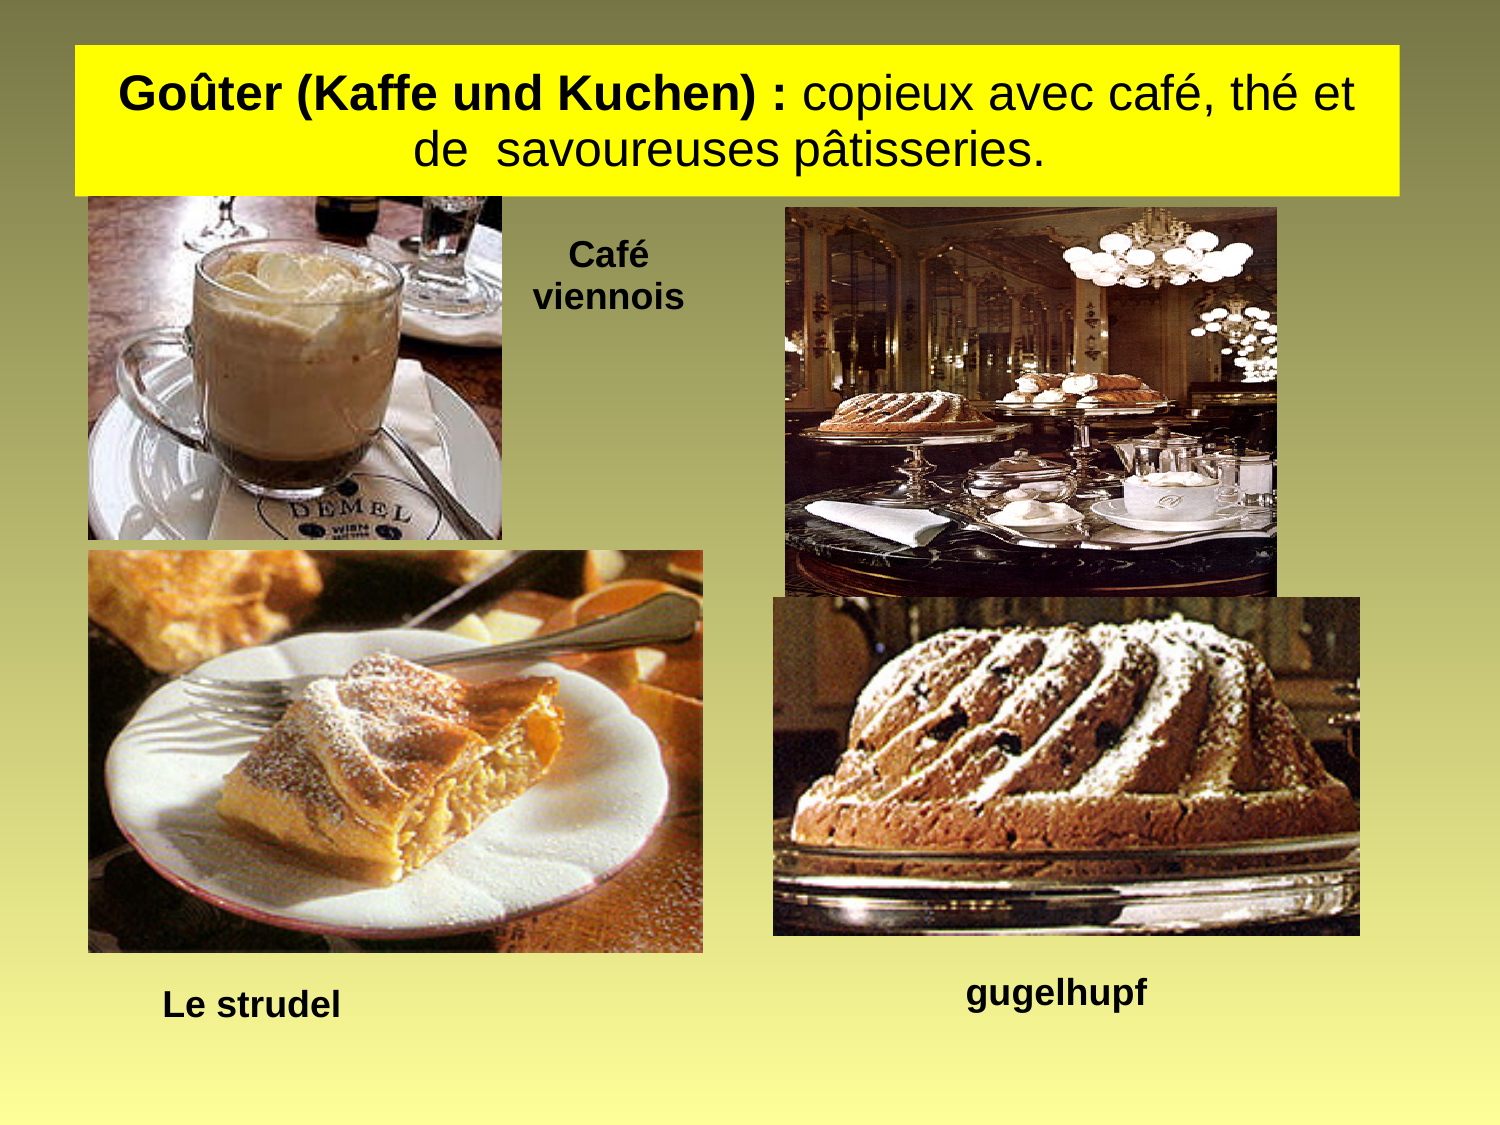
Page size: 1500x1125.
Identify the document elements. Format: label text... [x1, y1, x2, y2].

picture [88, 550, 703, 953]
text_box Café viennois [515, 225, 702, 326]
text_box gugelhupf [950, 964, 1282, 1022]
text_box Le strudel [147, 976, 361, 1034]
picture [773, 207, 1360, 936]
picture [88, 196, 502, 540]
title Goûter (Kaffe und Kuchen) : copieux avec café, thé et de savoureuses pâtisseries. [75, 45, 1400, 197]
